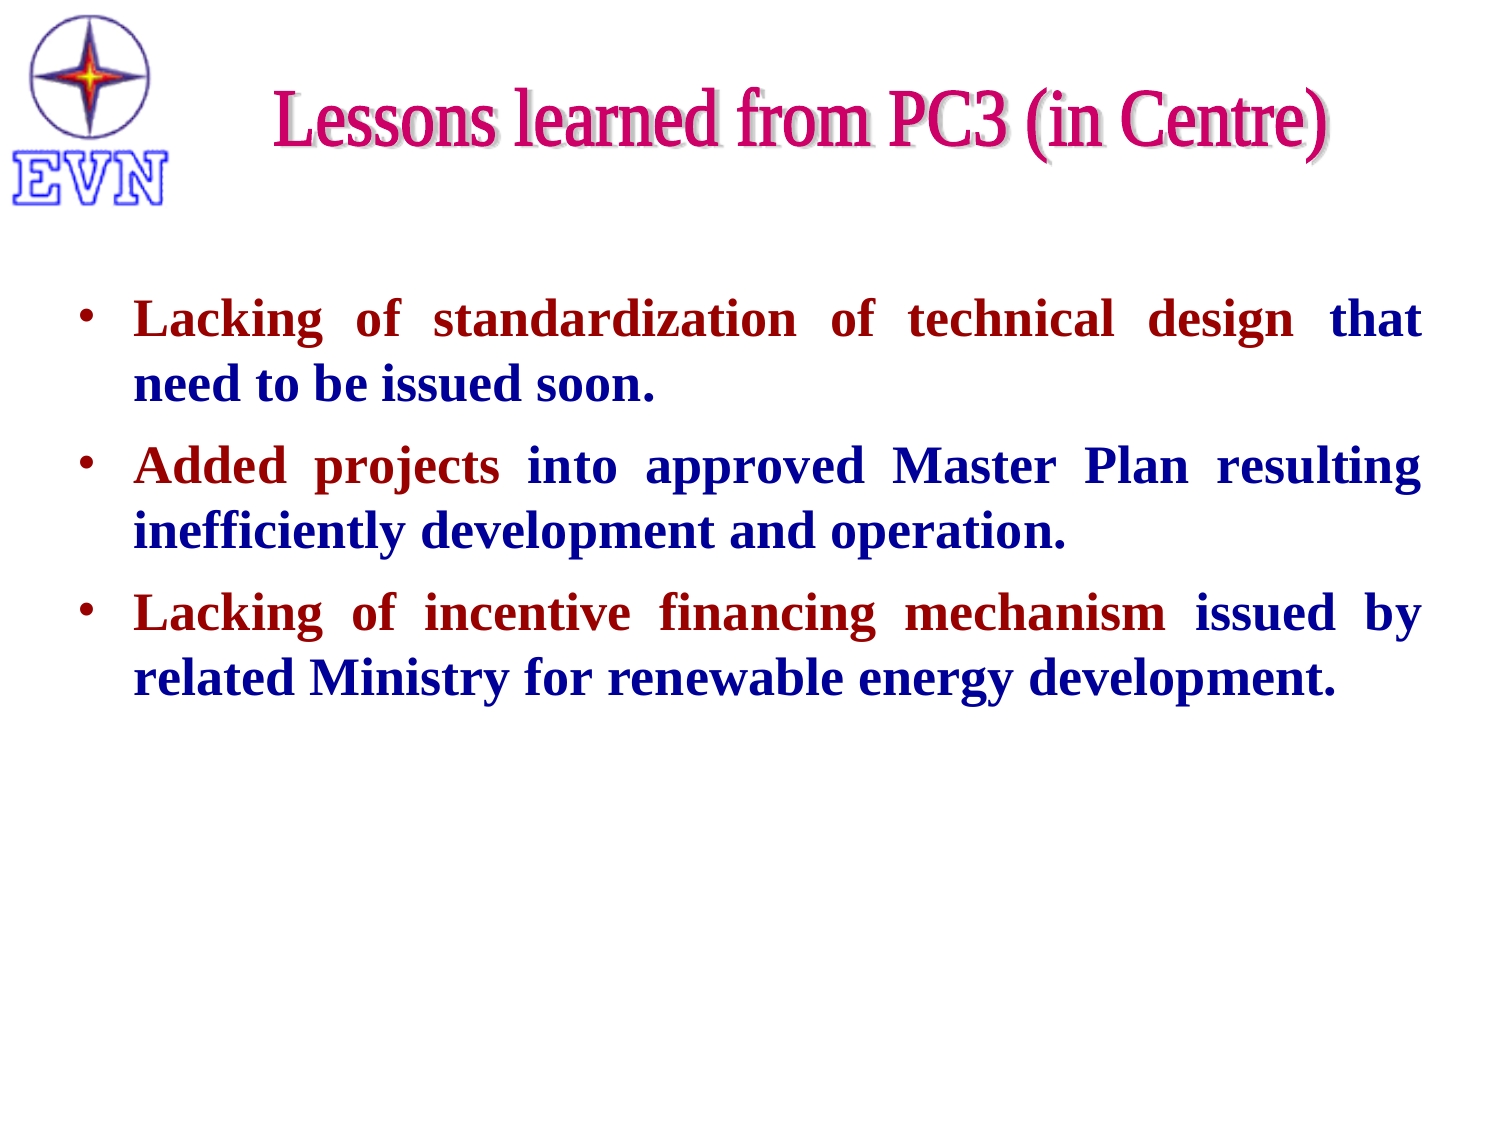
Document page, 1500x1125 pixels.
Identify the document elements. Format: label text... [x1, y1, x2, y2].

text_box Lessons learned from PC3 (in Centre) [318, 106, 344, 146]
text_box Lessons learned from PC3 (in Centre) [737, 87, 759, 146]
text_box Lessons learned from PC3 (in Centre) [274, 91, 312, 146]
text_box Lacking of standardization of technical design that need to be issued soon. Added projects into approved Master Plan resulting inefficiently development and operation. Lacking of incentive financing mechanism issued by related Ministry for renewable energy development. [62, 274, 1438, 715]
text_box Lessons learned from PC3 (in Centre) [536, 106, 562, 146]
text_box Lessons learned from PC3 (in Centre) [1232, 99, 1251, 146]
text_box Lessons learned from PC3 (in Centre) [1028, 88, 1046, 163]
text_box Lessons learned from PC3 (in Centre) [1168, 106, 1195, 146]
text_box Lessons learned from PC3 (in Centre) [566, 106, 594, 146]
text_box Lessons learned from PC3 (in Centre) [976, 90, 1005, 146]
text_box Lessons learned from PC3 (in Centre) [784, 106, 814, 146]
text_box Lessons learned from PC3 (in Centre) [348, 106, 371, 146]
text_box Lessons learned from PC3 (in Centre) [1122, 90, 1163, 146]
text_box Lessons learned from PC3 (in Centre) [1198, 106, 1231, 146]
text_box Lessons learned from PC3 (in Centre) [596, 106, 618, 146]
text_box Lessons learned from PC3 (in Centre) [515, 88, 532, 146]
text_box Lessons learned from PC3 (in Centre) [472, 106, 495, 146]
text_box Lessons learned from PC3 (in Centre) [760, 106, 782, 146]
text_box Lessons learned from PC3 (in Centre) [929, 90, 970, 146]
text_box Lessons learned from PC3 (in Centre) [619, 106, 652, 146]
text_box Lessons learned from PC3 (in Centre) [1276, 106, 1303, 146]
text_box Lessons learned from PC3 (in Centre) [818, 106, 870, 146]
picture [0, 0, 179, 223]
text_box Lessons learned from PC3 (in Centre) [376, 106, 398, 146]
text_box Lessons learned from PC3 (in Centre) [436, 106, 469, 146]
text_box Lessons learned from PC3 (in Centre) [402, 106, 433, 146]
text_box Lessons learned from PC3 (in Centre) [655, 106, 682, 146]
text_box Lessons learned from PC3 (in Centre) [1306, 88, 1325, 163]
text_box Lessons learned from PC3 (in Centre) [1252, 106, 1274, 146]
text_box Lessons learned from PC3 (in Centre) [890, 91, 924, 146]
text_box Lessons learned from PC3 (in Centre) [1069, 106, 1102, 146]
text_box Lessons learned from PC3 (in Centre) [686, 88, 718, 146]
